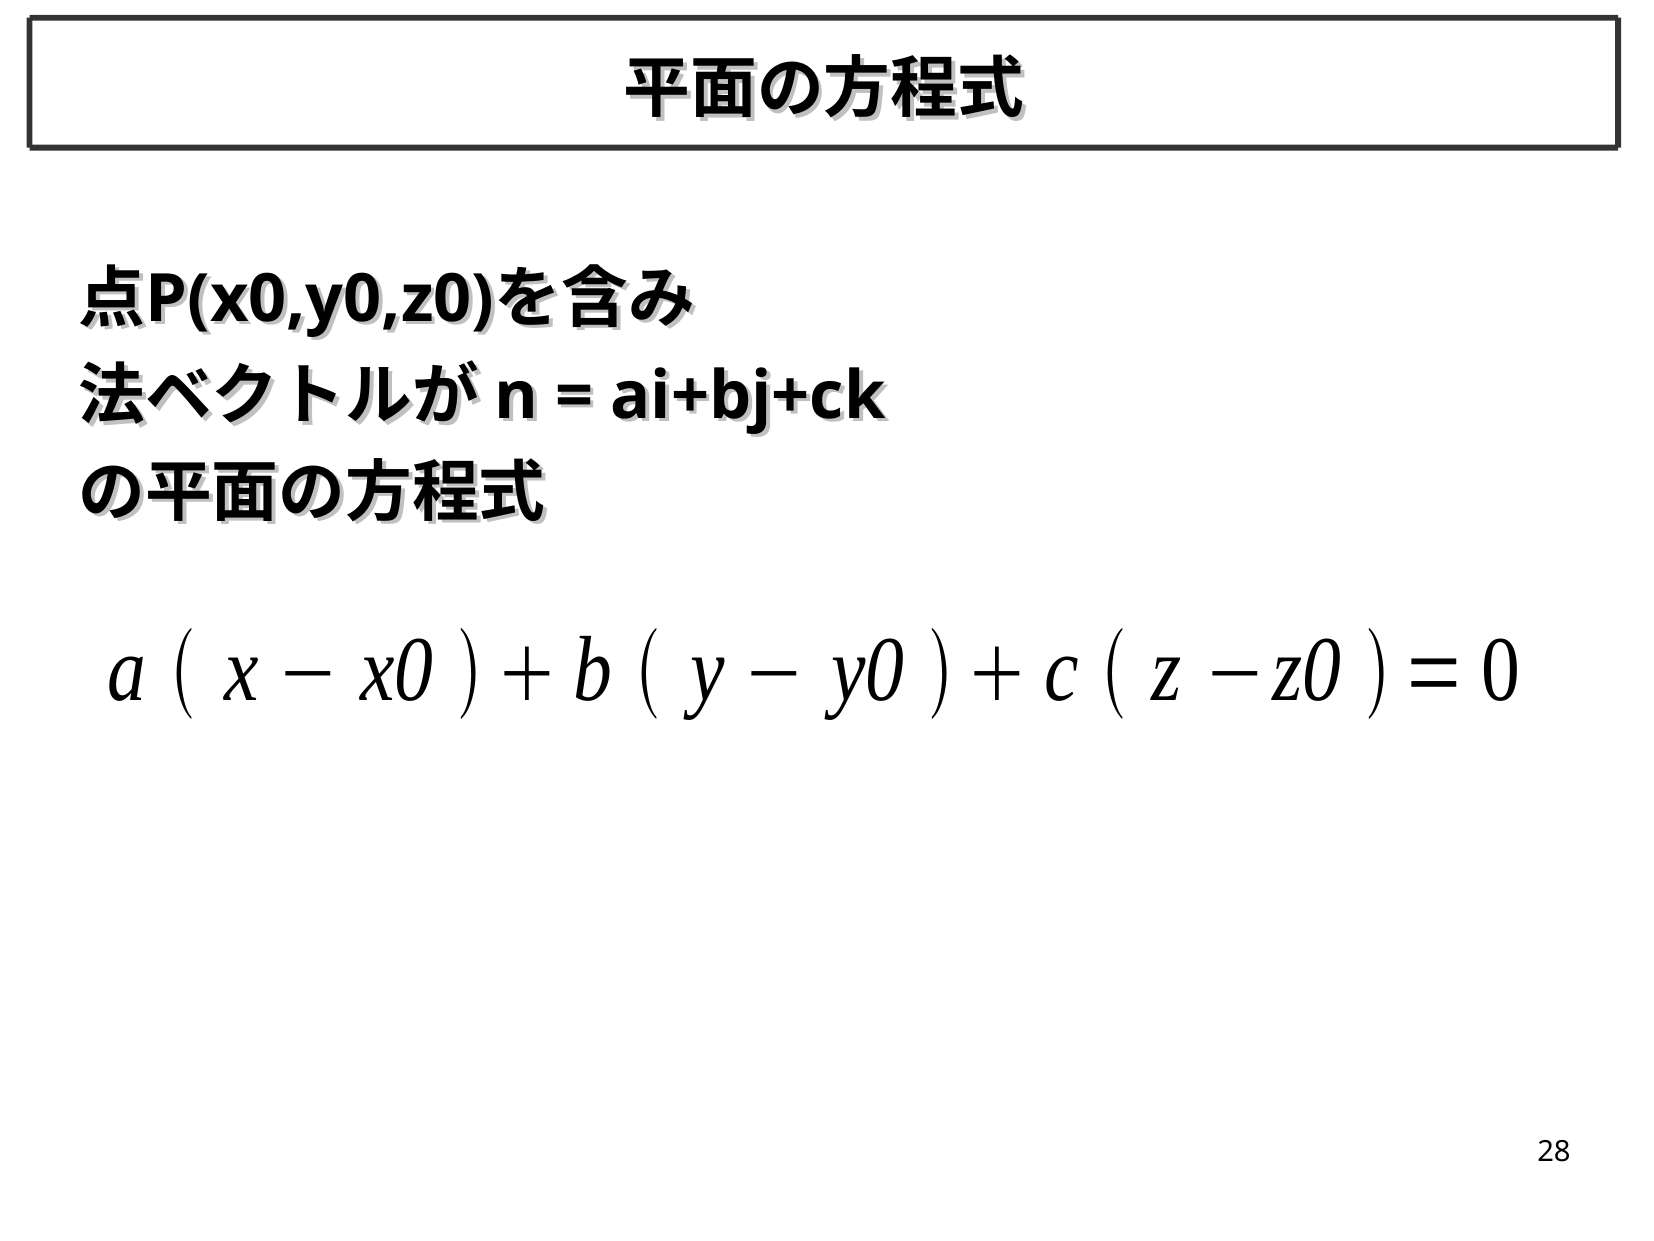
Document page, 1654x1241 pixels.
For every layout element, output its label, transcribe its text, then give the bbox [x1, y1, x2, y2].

chart [88, 620, 1539, 726]
text_box 点P(x0,y0,z0)を含み 法ベクトルが n = ai+bj+ck の平面の方程式 [63, 236, 980, 472]
text_box 平面の方程式 [29, 17, 1619, 148]
